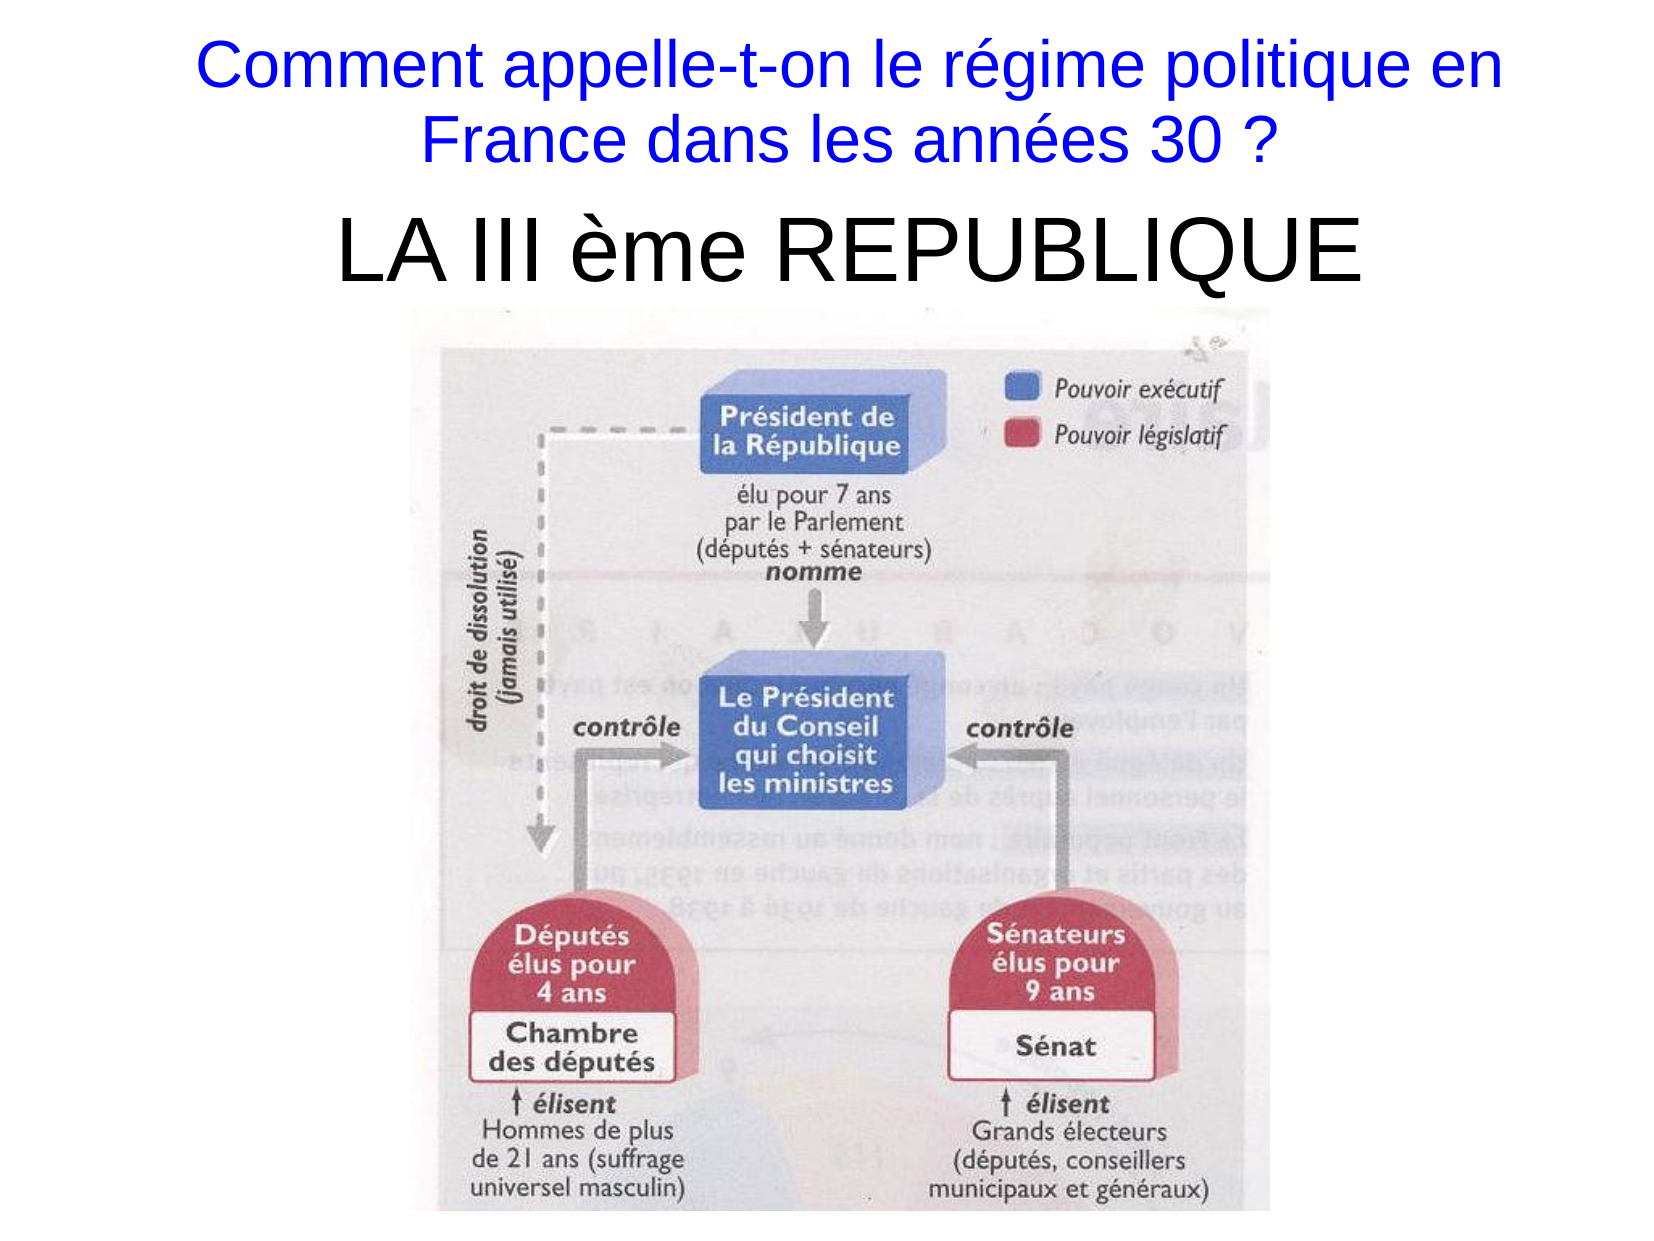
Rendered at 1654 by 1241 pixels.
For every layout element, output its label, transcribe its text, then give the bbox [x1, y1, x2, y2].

picture [409, 325, 1270, 1211]
title Comment appelle-t-on le régime politique en France dans les années 30 ? [106, 27, 1595, 178]
title LA III ème REPUBLIQUE [106, 178, 1595, 325]
